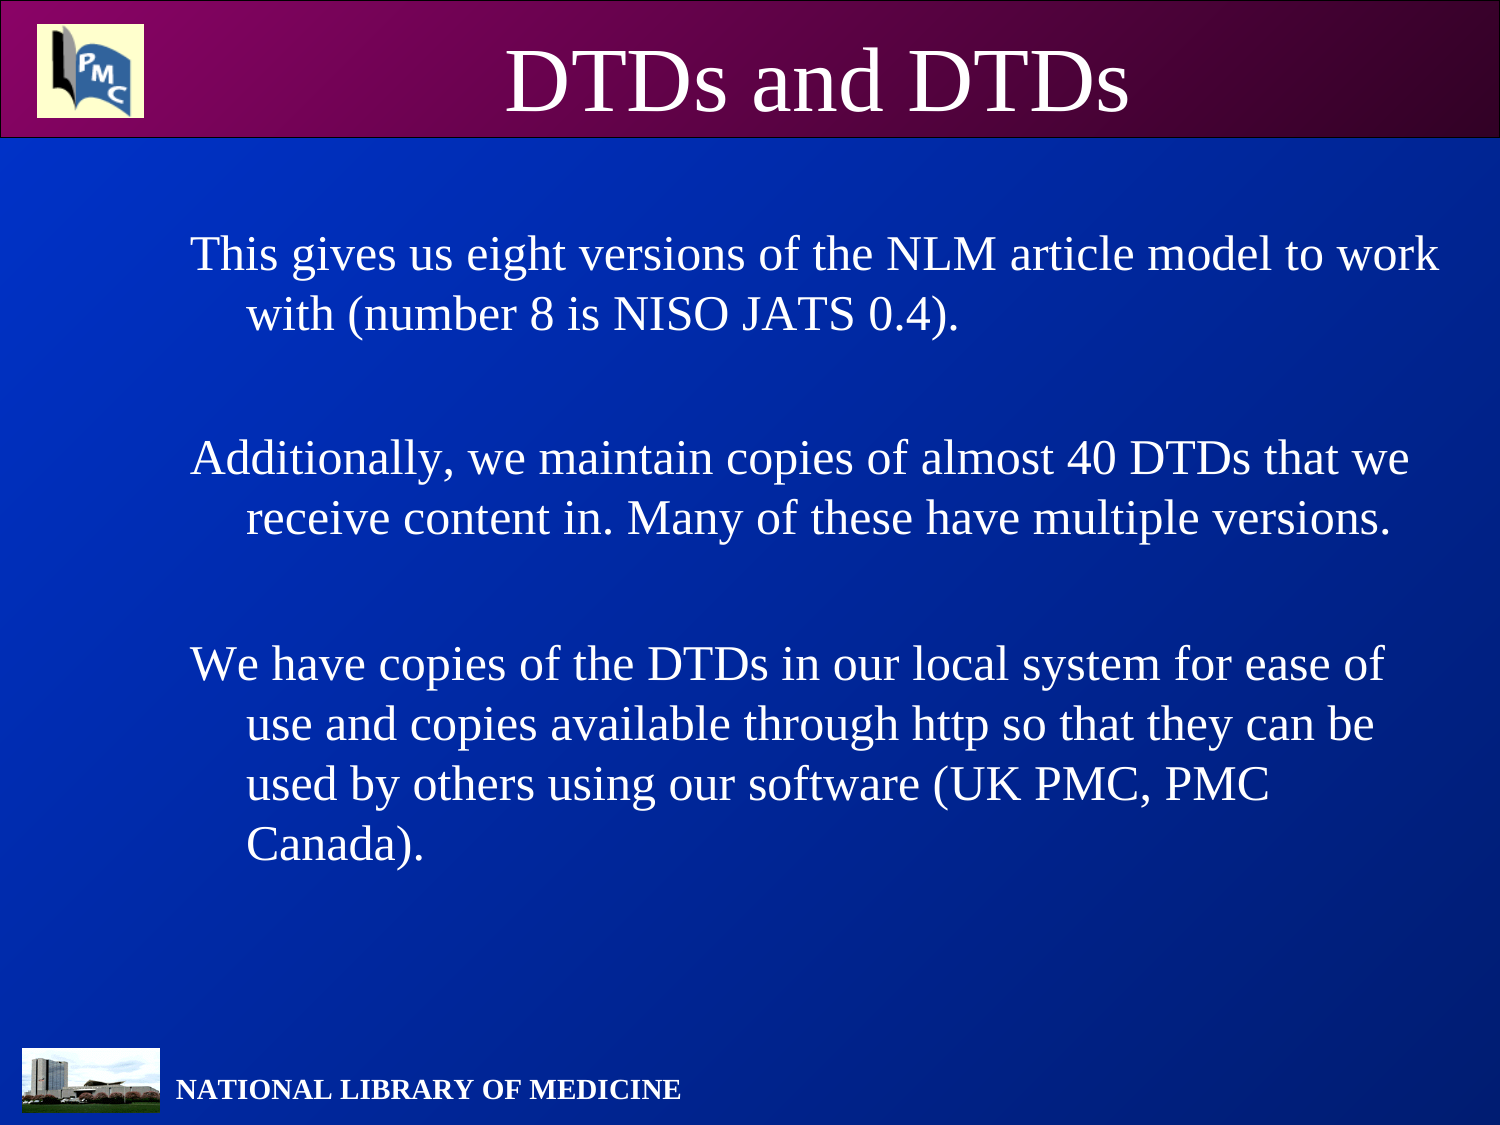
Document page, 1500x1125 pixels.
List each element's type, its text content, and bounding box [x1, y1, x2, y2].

list This gives us eight versions of the NLM article model to work with (number 8 is NISO JATS 0.4). Additionally, we maintain copies of almost 40 DTDs that we receive content in. Many of these have multiple versions. We have copies of the DTDs in our local system for ease of use and copies available through http so that they can be used by others using our software (UK PMC, PMC Canada). [174, 212, 1463, 1026]
title DTDs and DTDs [174, 11, 1463, 138]
picture [22, 1048, 160, 1113]
